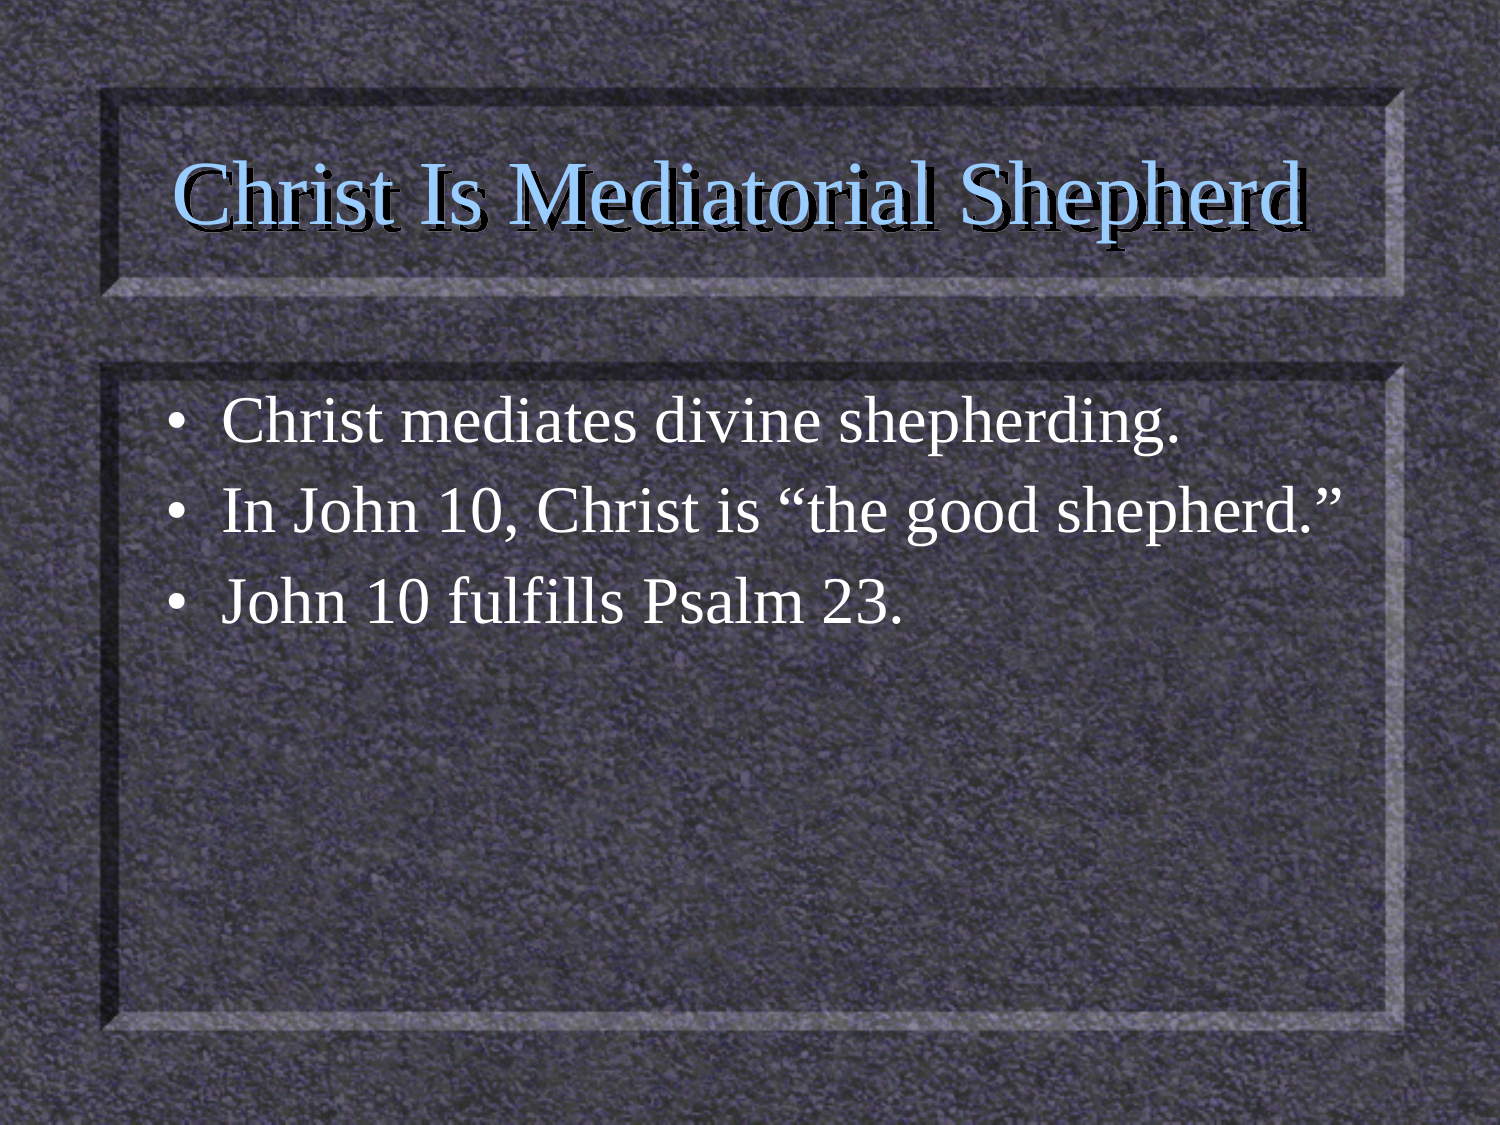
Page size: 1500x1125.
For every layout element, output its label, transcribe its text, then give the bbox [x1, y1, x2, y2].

list Christ mediates divine shepherding. In John 10, Christ is “the good shepherd.” John 10 fulfills Psalm 23. [149, 374, 1375, 1000]
picture [0, 0, 1500, 1125]
title Christ Is Mediatorial Shepherd [150, 135, 1351, 253]
